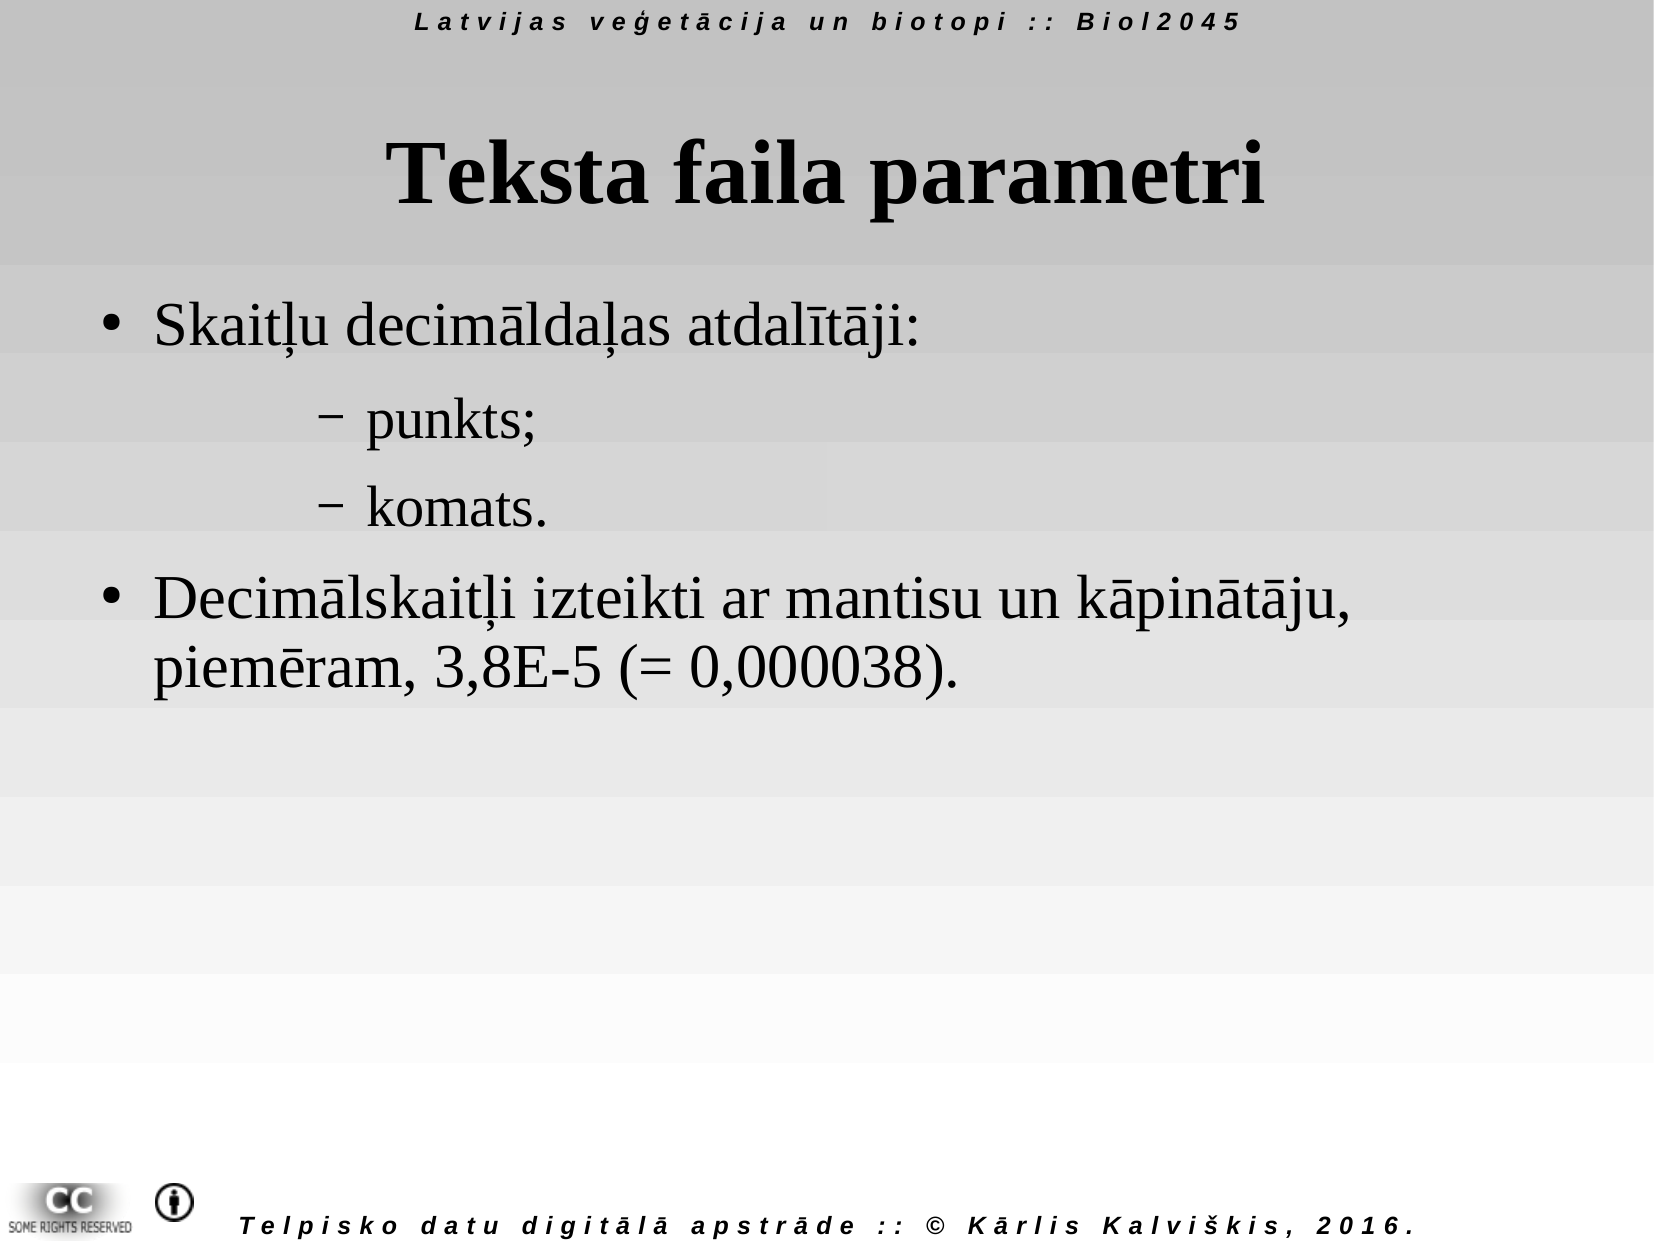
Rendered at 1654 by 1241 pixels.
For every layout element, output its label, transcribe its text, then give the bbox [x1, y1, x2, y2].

list Skaitļu decimāldaļas atdalītāji: punkts; komats. Decimālskaitļi izteikti ar mantisu un kāpinātāju, piemēram, 3,8E-5 (= 0,000038). [82, 289, 1571, 1098]
picture [0, 0, 1654, 1241]
title Teksta faila parametri [29, 49, 1625, 296]
